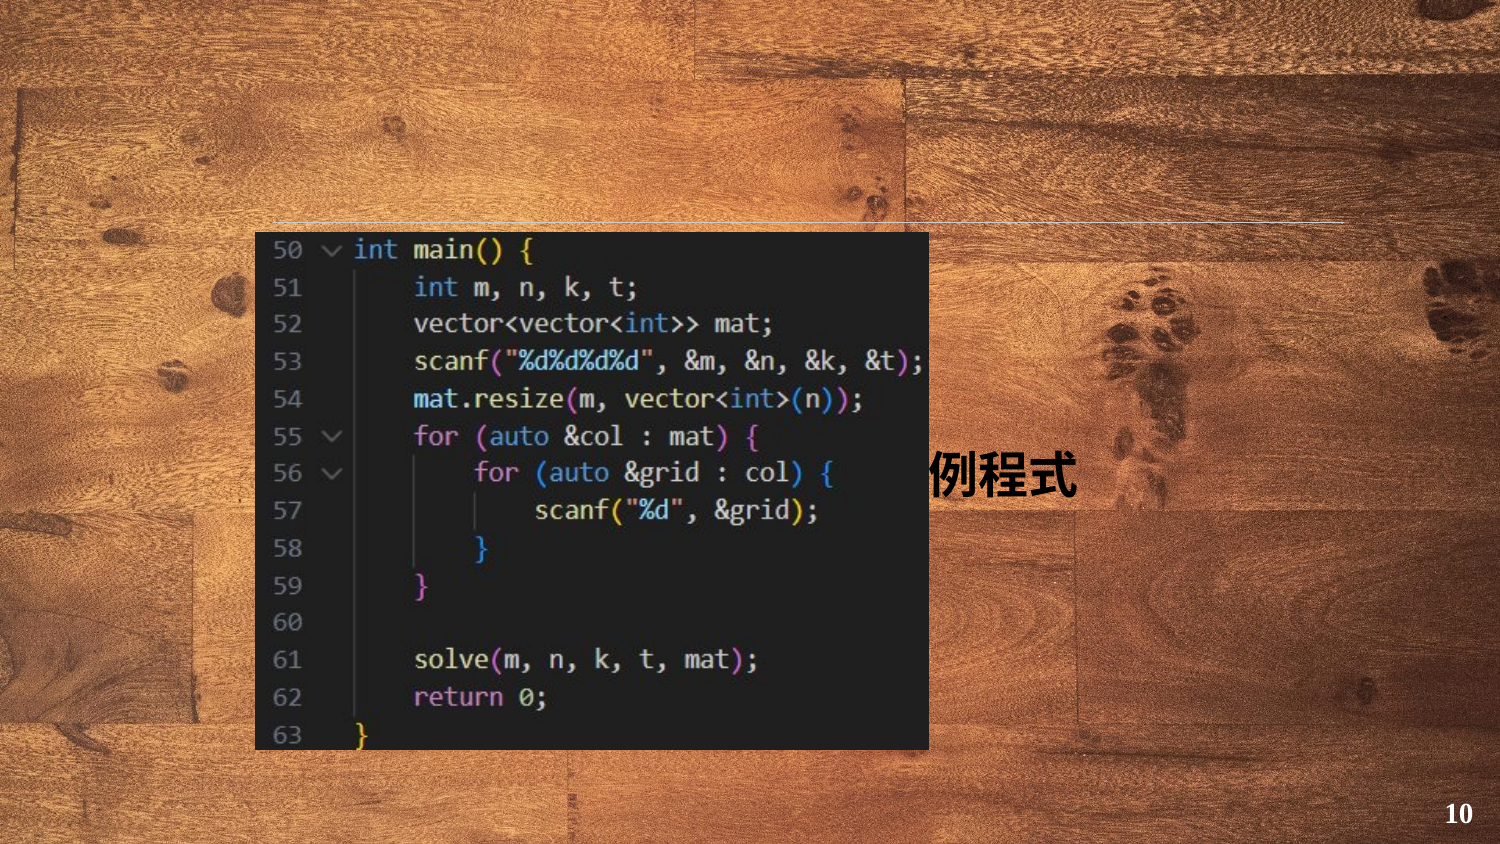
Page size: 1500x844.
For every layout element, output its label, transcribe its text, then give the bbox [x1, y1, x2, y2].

picture [255, 232, 929, 750]
title 範例程式 [255, 117, 1341, 233]
slide_number 9 [1429, 779, 1500, 844]
